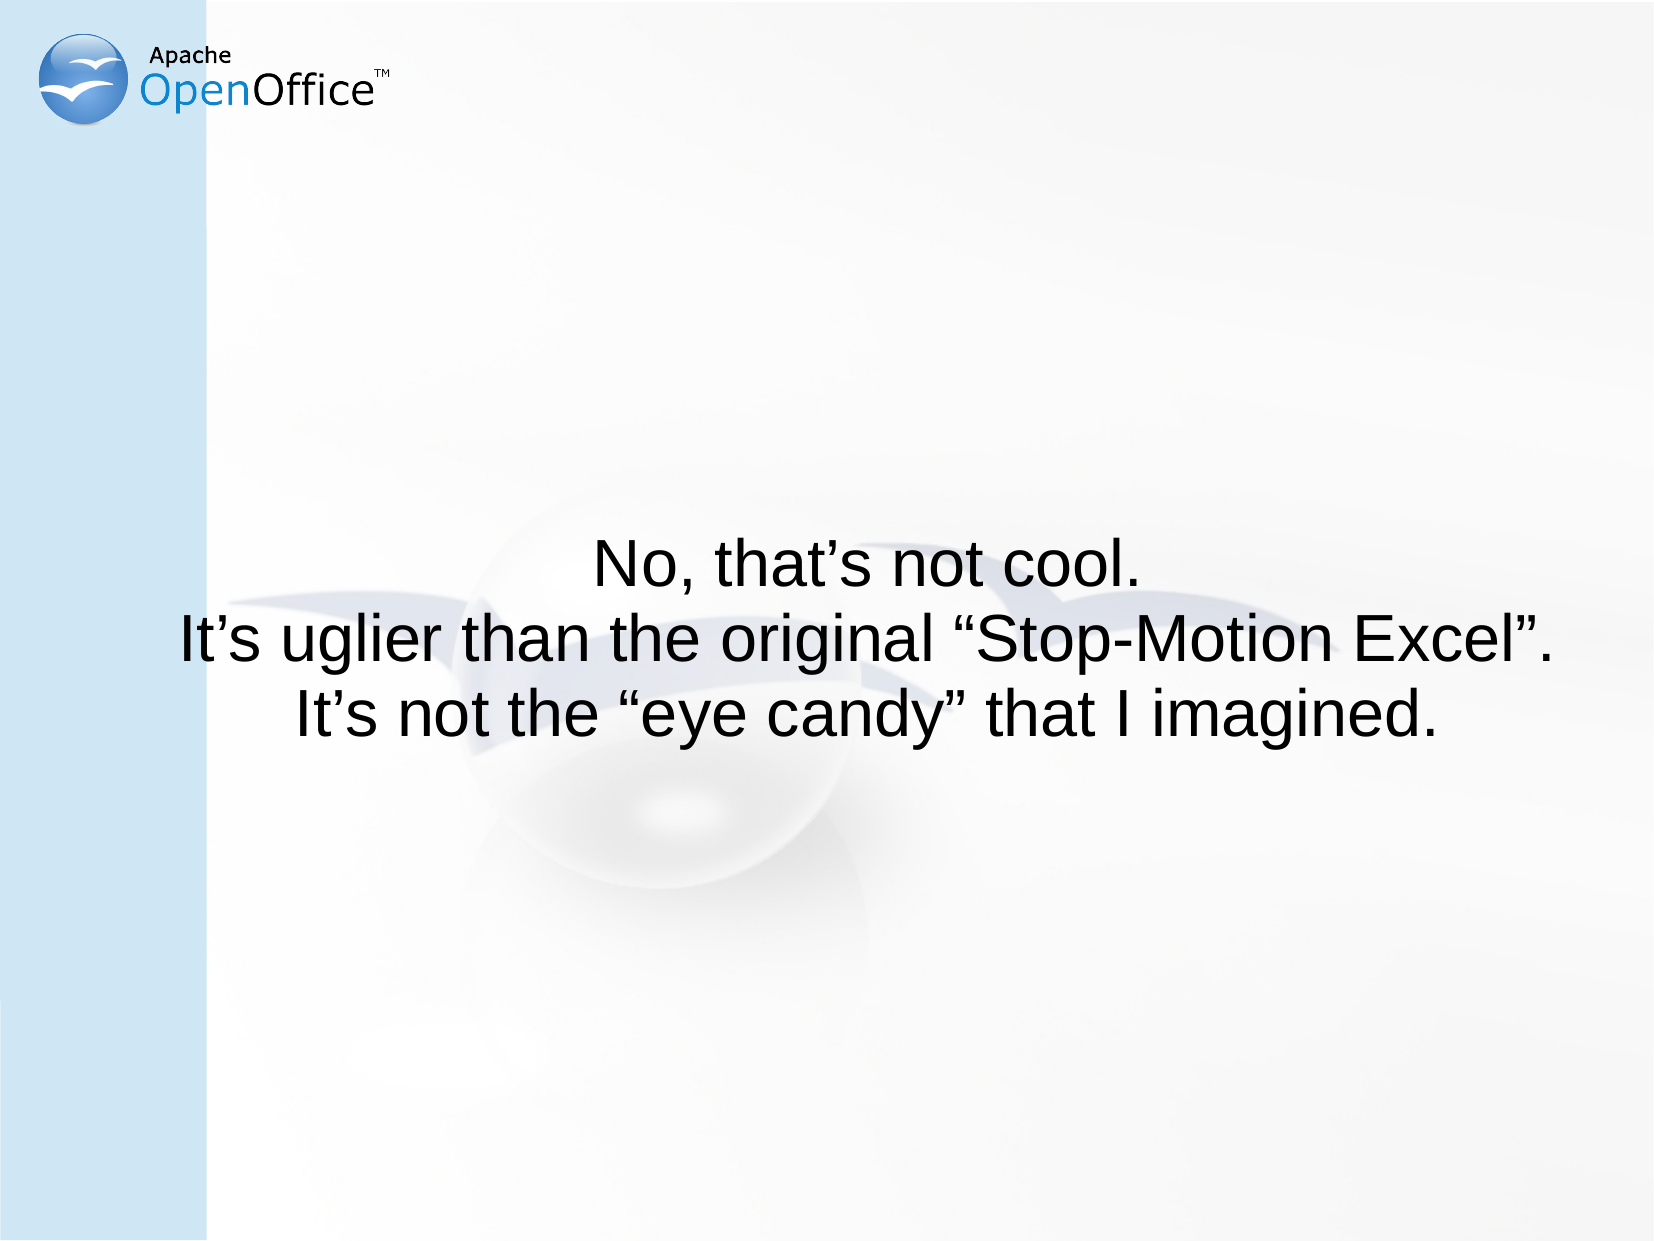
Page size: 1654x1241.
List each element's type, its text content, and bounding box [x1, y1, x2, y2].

picture [35, 2, 1654, 1241]
subtitle No, that’s not cool. It’s uglier than the original “Stop-Motion Excel”. It’s not the “eye candy” that I imagined. [165, 108, 1571, 1168]
